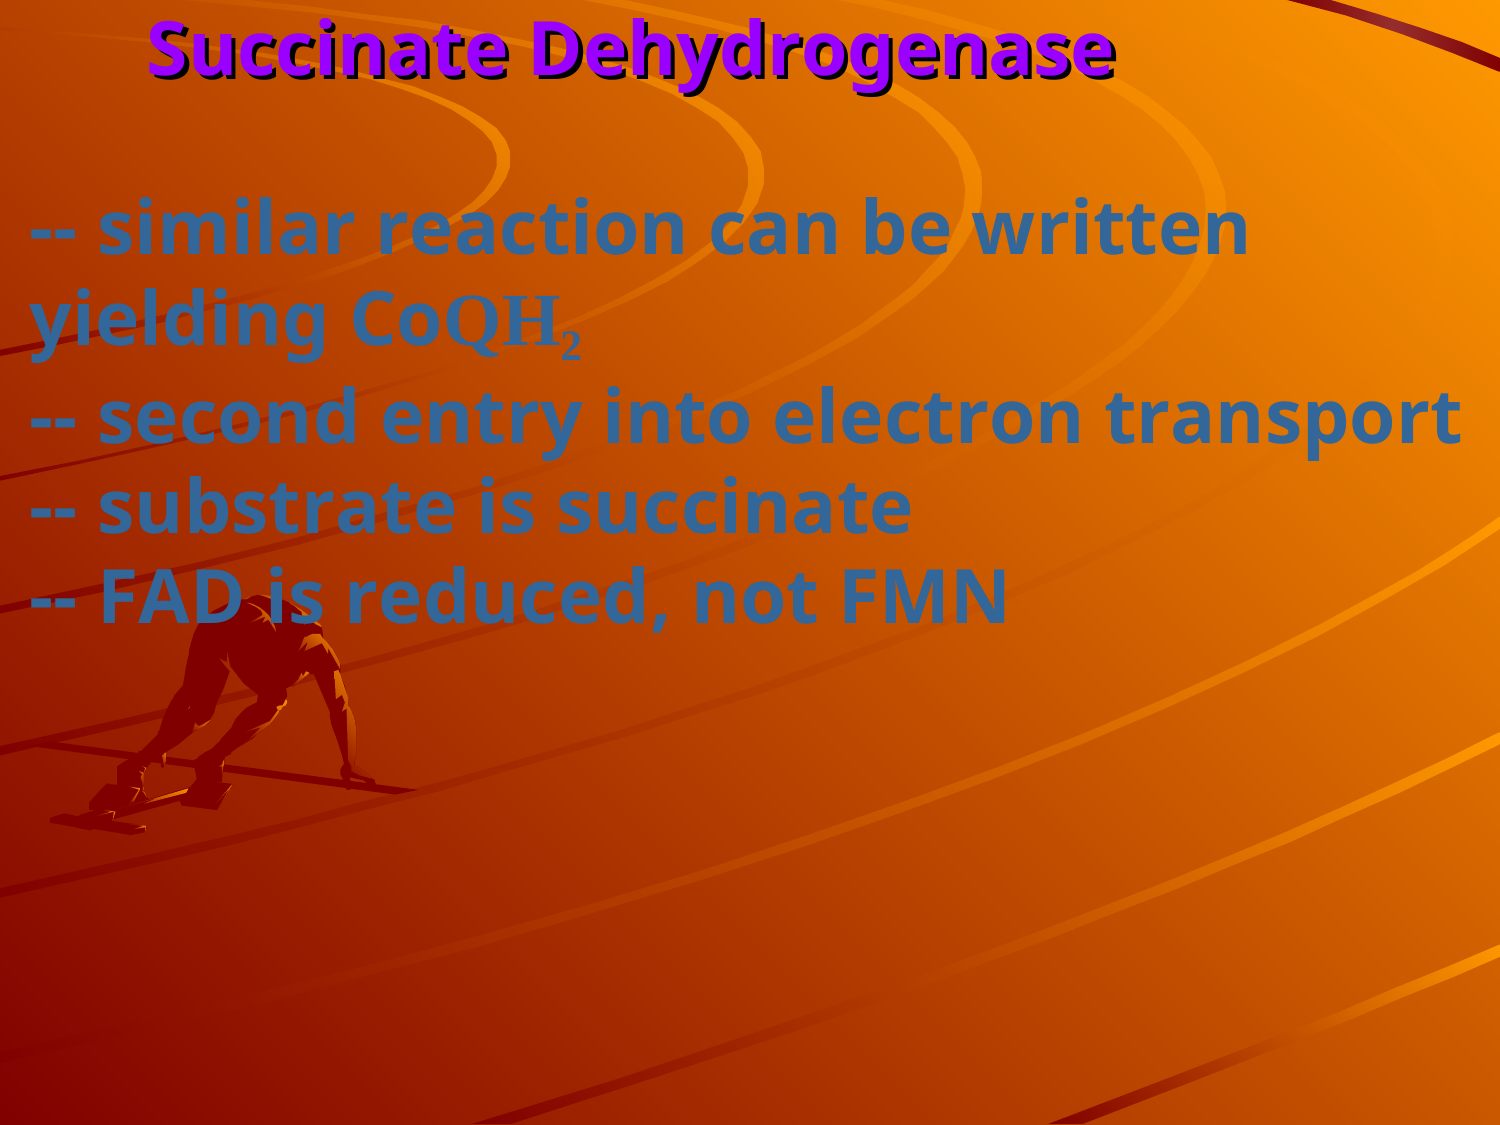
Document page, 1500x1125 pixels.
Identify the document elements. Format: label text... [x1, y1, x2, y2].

text_box Succinate Dehydrogenase -- similar reaction can be written yielding CoQH2 -- second entry into electron transport -- substrate is succinate -- FAD is reduced, not FMN [29, 0, 1500, 789]
